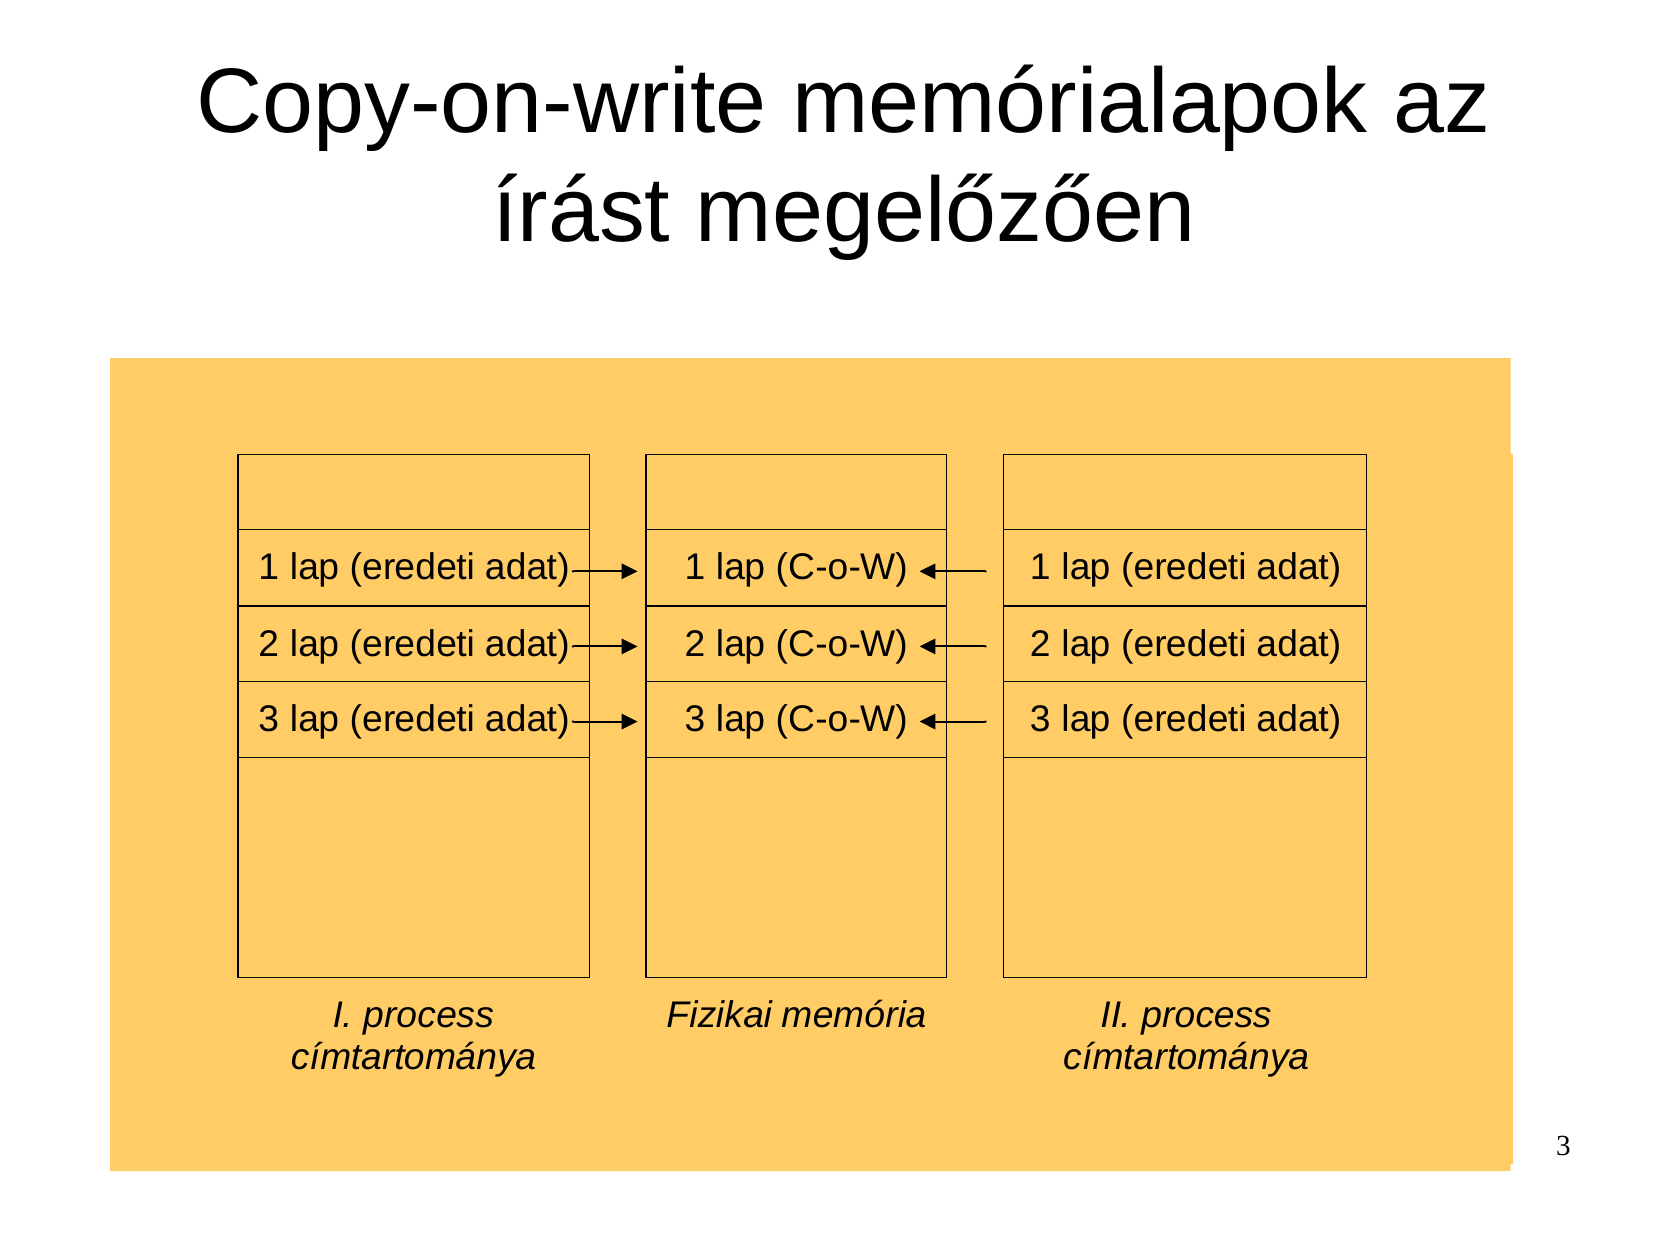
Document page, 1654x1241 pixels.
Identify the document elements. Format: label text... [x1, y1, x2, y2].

title Copy-on-write memórialapok az írást megelőzően [123, 46, 1530, 254]
text_box [110, 358, 1511, 1172]
chart [236, 454, 1514, 1164]
